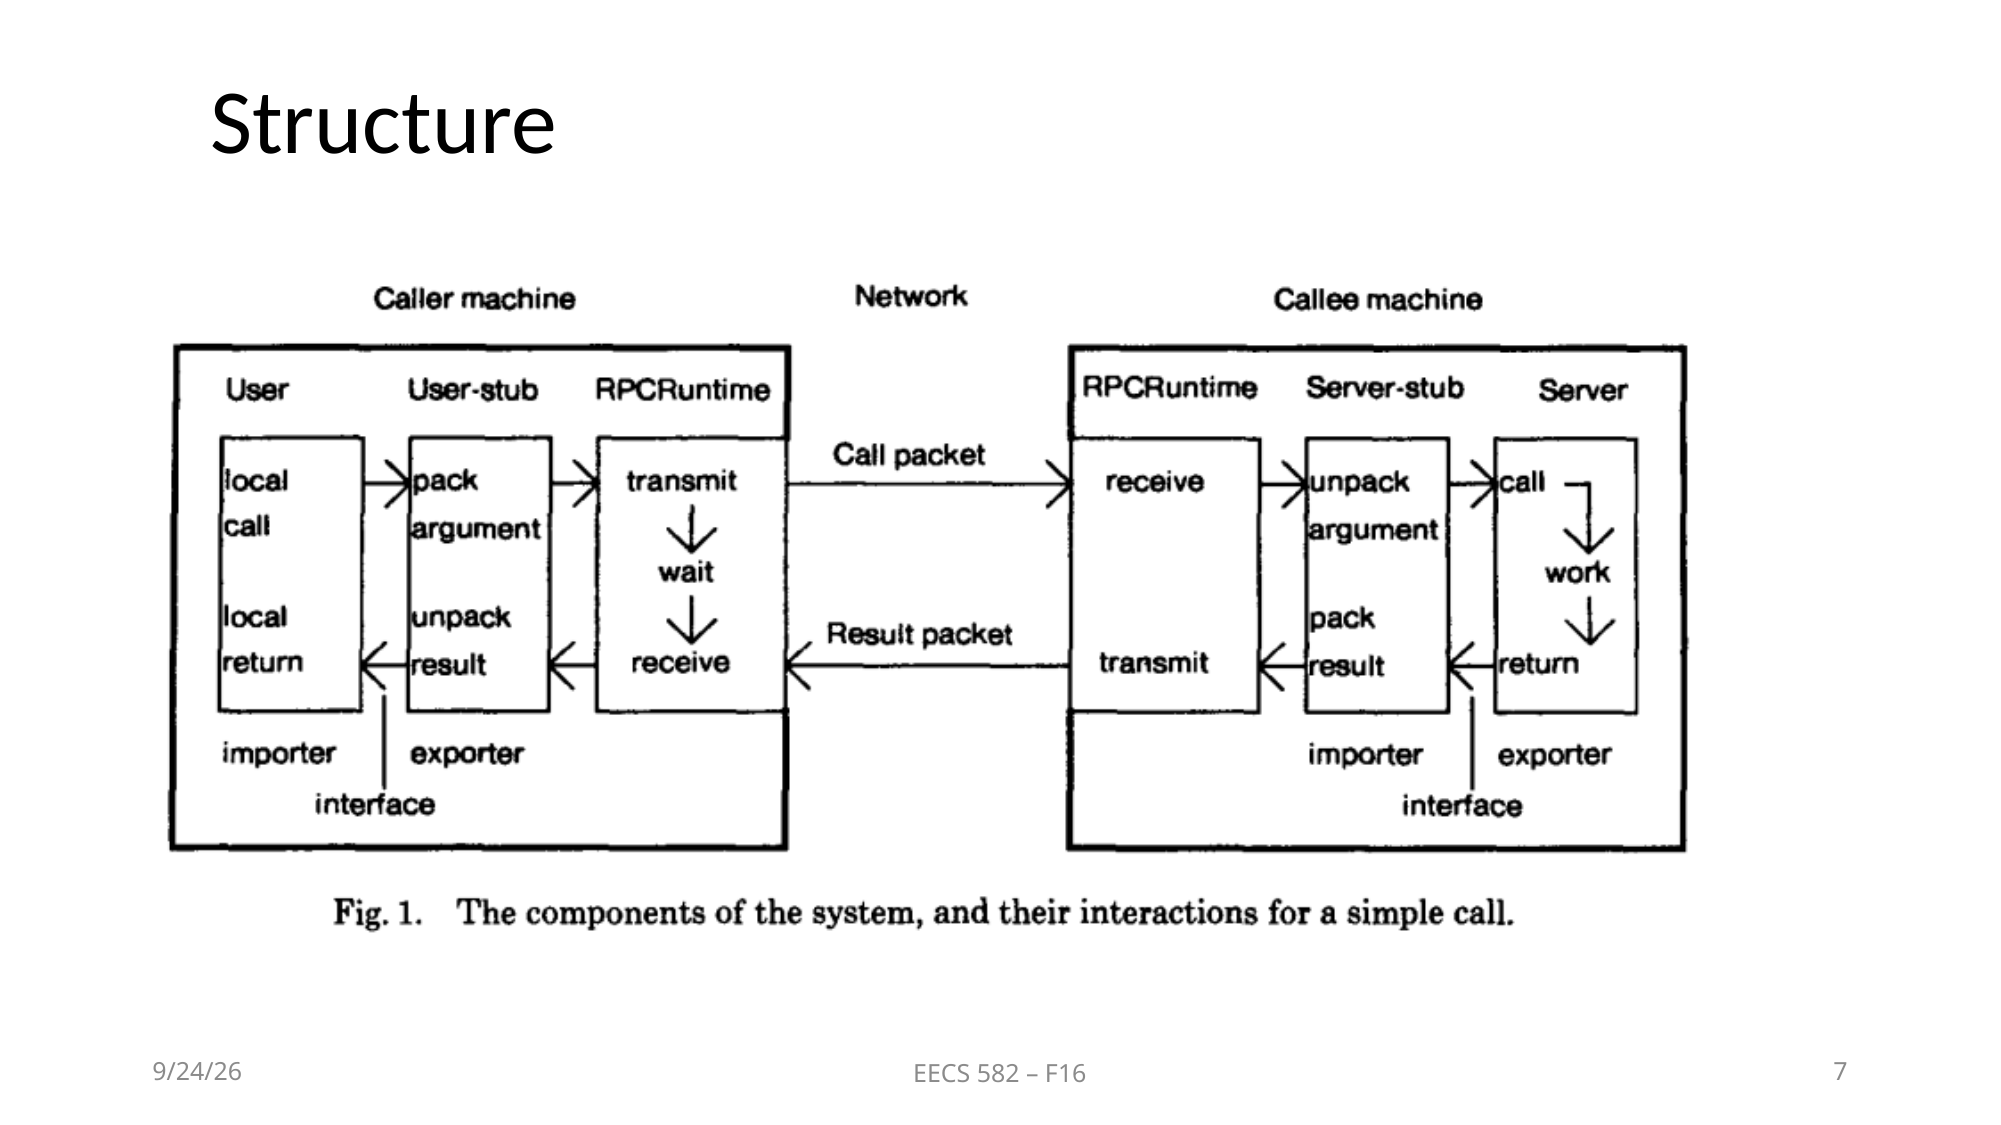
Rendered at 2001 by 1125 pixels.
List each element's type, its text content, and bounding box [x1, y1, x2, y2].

title Structure [210, 0, 1710, 221]
picture [129, 221, 1750, 970]
